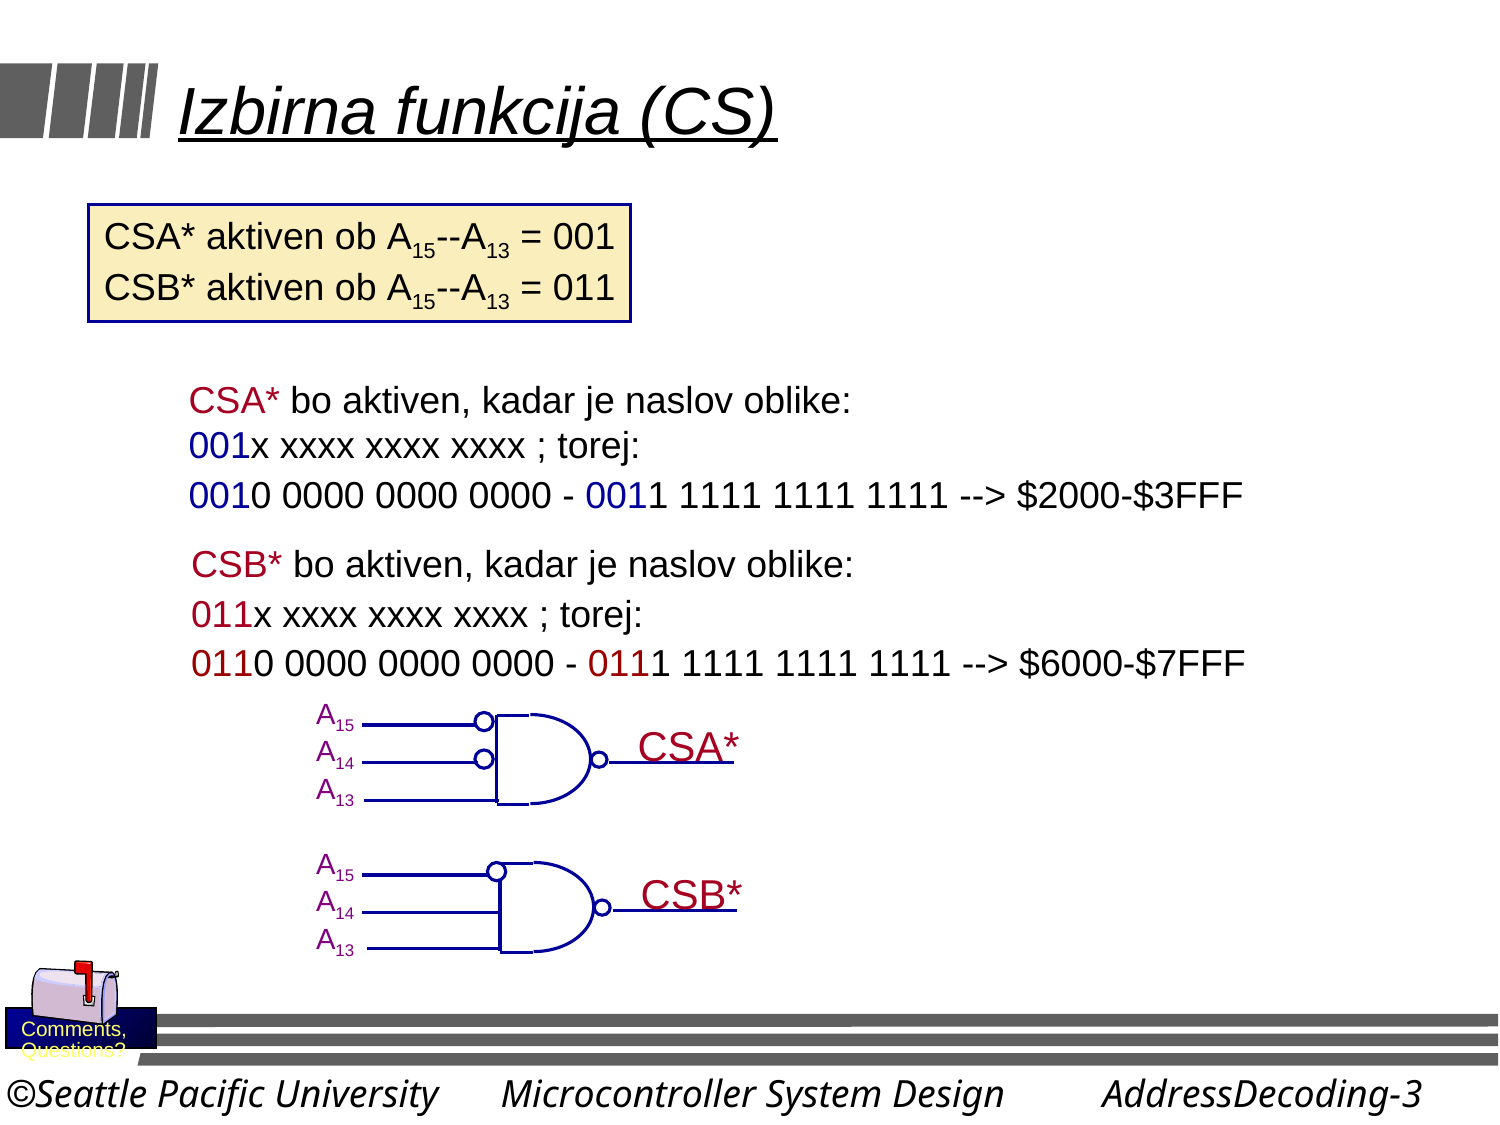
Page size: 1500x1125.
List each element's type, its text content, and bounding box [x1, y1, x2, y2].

text_box [487, 862, 506, 881]
text_box CSB* bo aktiven, kadar je naslov oblike: 011x xxxx xxxx xxxx ; torej: 0110 0000 0000 0000 - 0111 1111 1111 1111 --> $6000-$7FFF [176, 532, 1262, 692]
text_box [474, 712, 494, 731]
text_box CSB* [625, 860, 758, 926]
title Izbirna funkcija (CS) [162, 60, 1498, 156]
text_box A13 [301, 762, 370, 818]
text_box A13 [301, 912, 370, 968]
text_box A14 [301, 725, 370, 762]
text_box CSA* bo aktiven, kadar je naslov oblike: 001x xxxx xxxx xxxx ; torej: 0010 0000 0000 0000 - 0011 1111 1111 1111 --> $2000-$3FFF [173, 368, 1259, 524]
text_box A14 [301, 875, 370, 912]
text_box CSA* [622, 712, 755, 778]
text_box A15 [301, 837, 370, 875]
text_box [474, 749, 494, 769]
text_box CSA* aktiven ob A15--A13 = 001 CSB* aktiven ob A15--A13 = 011 [88, 204, 631, 322]
text_box A15 [301, 687, 370, 725]
